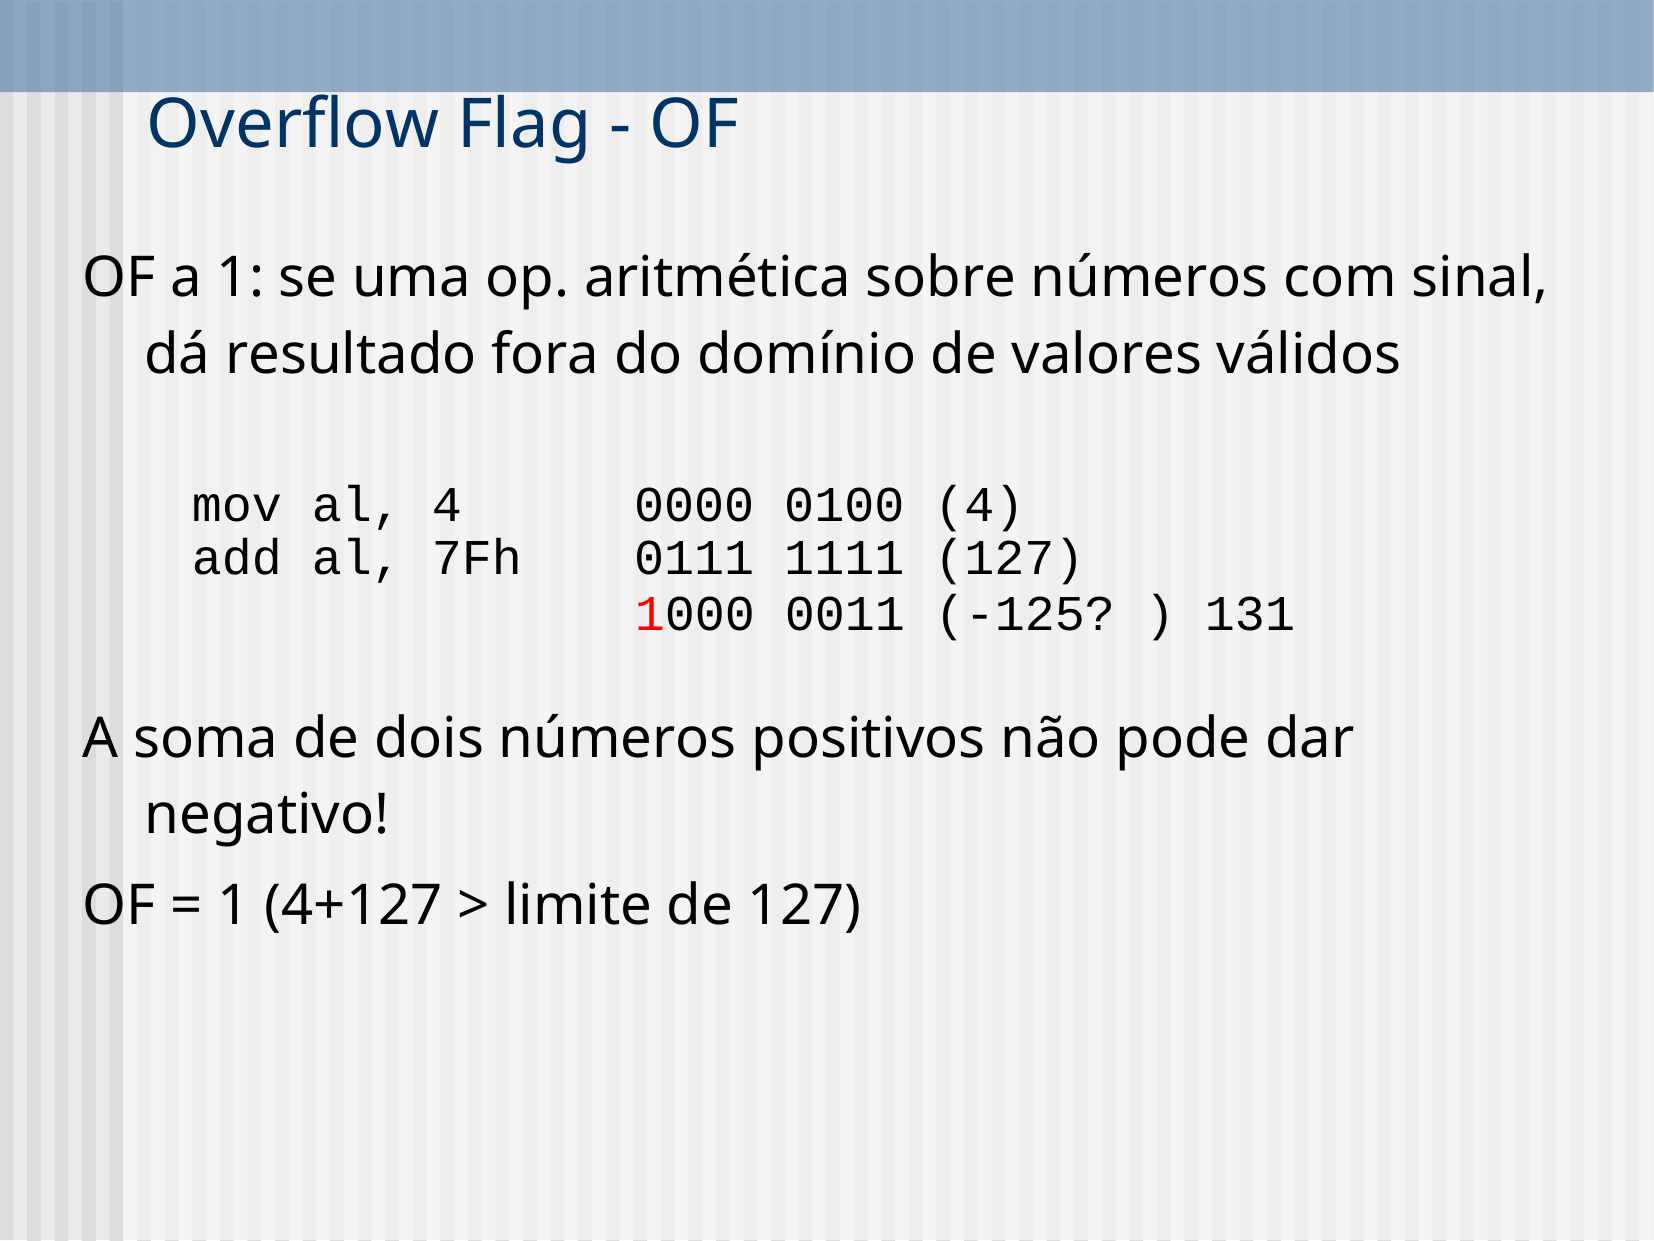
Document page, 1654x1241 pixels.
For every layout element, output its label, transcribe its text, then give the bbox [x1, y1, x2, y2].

text_box mov al, 4 0000 0100 (4) add al, 7Fh 0111 1111 (127) [177, 472, 1418, 591]
title Overflow Flag - OF [146, 36, 1536, 204]
text_box 1000 0011 (-125? ) 131 [620, 581, 1447, 650]
list OF a 1: se uma op. aritmética sobre números com sinal, dá resultado fora do domínio de valores válidos [82, 236, 1571, 473]
list A soma de dois números positivos não pode dar negativo! OF = 1 (4+127 > limite de 127) [82, 696, 1571, 934]
